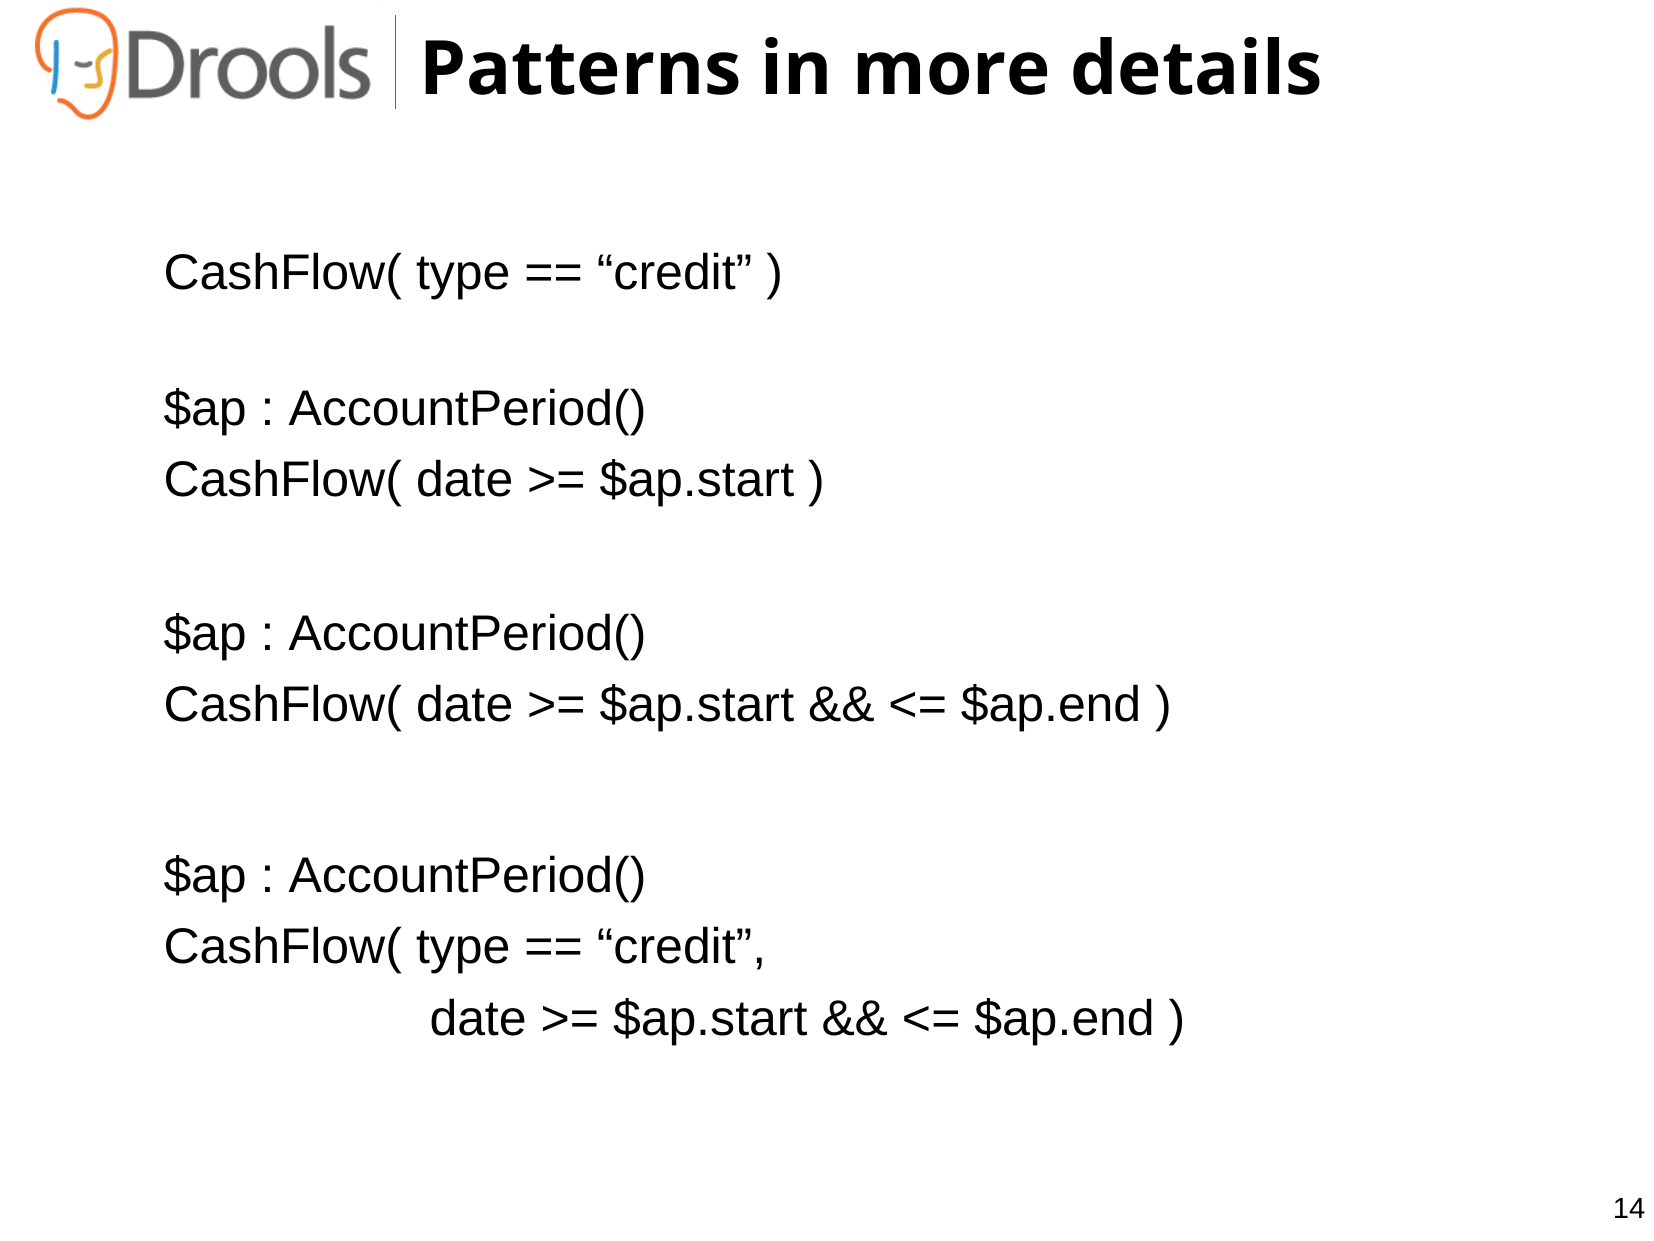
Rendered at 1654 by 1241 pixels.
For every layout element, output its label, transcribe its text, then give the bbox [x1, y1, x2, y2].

title Patterns in more details [419, 5, 1630, 125]
list $ap : AccountPeriod() CashFlow( date >= $ap.start ) [163, 379, 1270, 508]
list $ap : AccountPeriod() CashFlow( type == “credit”, date >= $ap.start && <= $ap.end ) [163, 847, 1270, 1046]
picture [29, 0, 384, 126]
list CashFlow( type == “credit” ) [163, 244, 1270, 355]
list $ap : AccountPeriod() CashFlow( date >= $ap.start && <= $ap.end ) [163, 604, 1270, 733]
